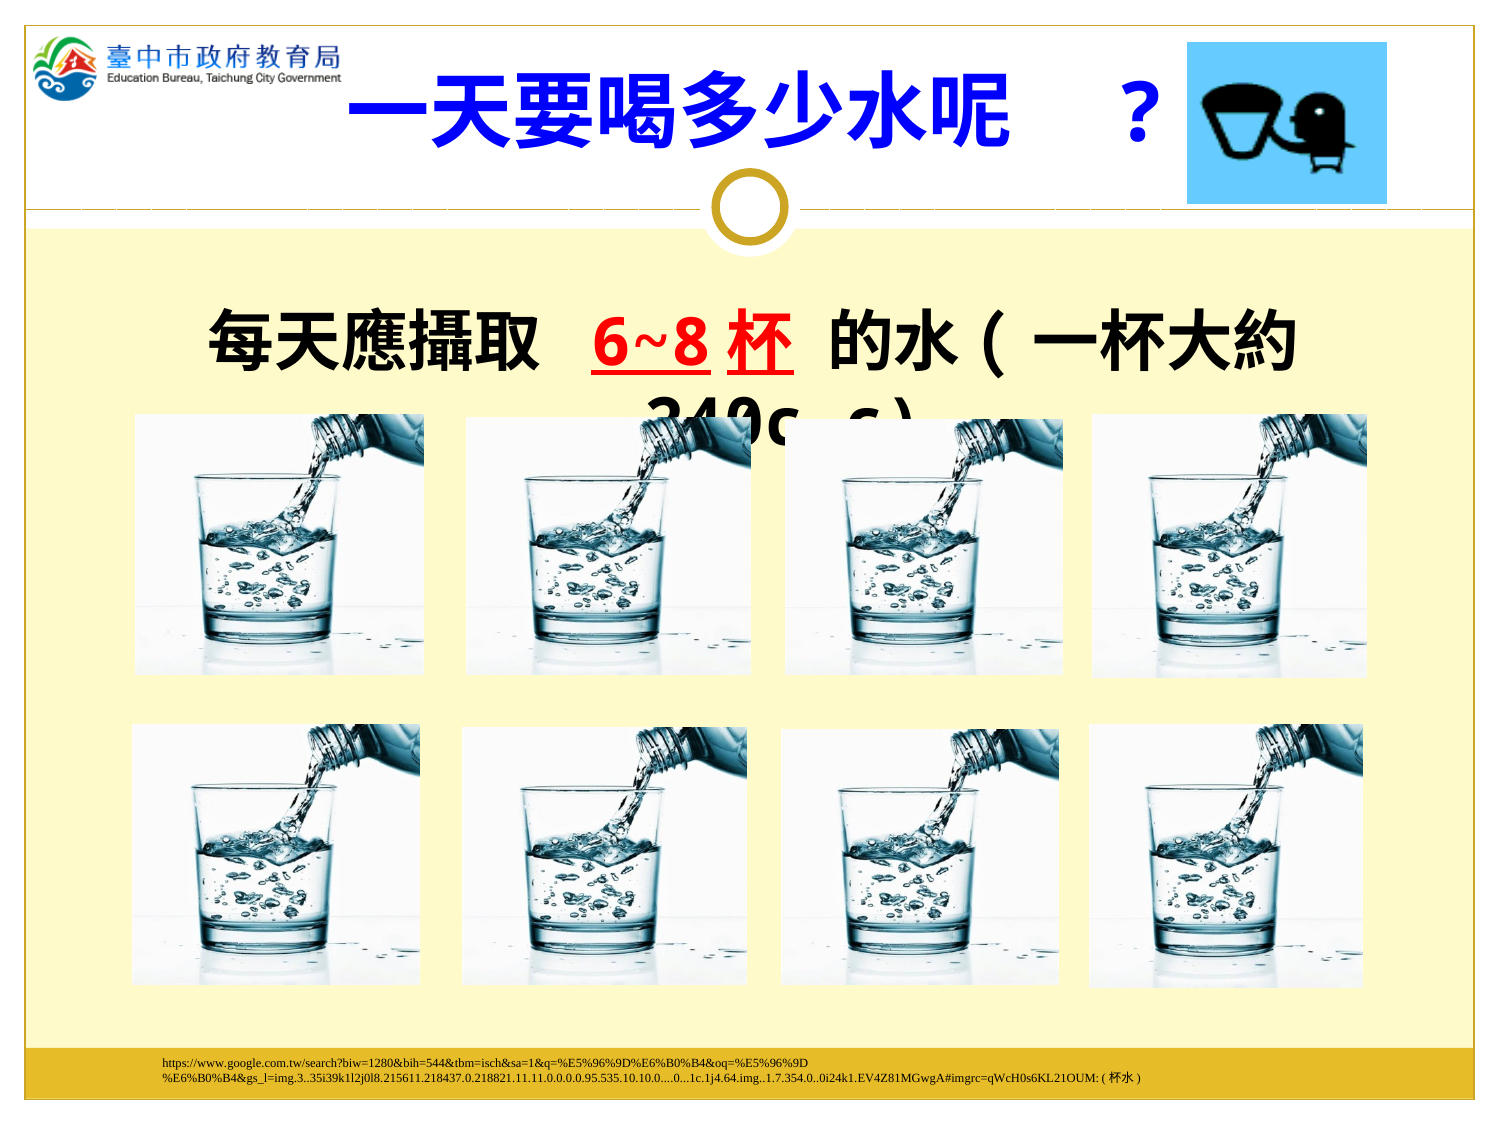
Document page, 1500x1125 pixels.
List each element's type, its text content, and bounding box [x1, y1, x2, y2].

picture [29, 30, 348, 103]
title 一天要喝多少水呢 ? [55, 40, 1456, 166]
picture [781, 729, 1059, 985]
picture [132, 724, 420, 985]
picture [1187, 42, 1387, 204]
text_box https://www.google.com.tw/search?biw=1280&bih=544&tbm=isch&sa=1&q=%E5%96%9D%E6%B0%B4&oq=%E5%96%9D%E6%B0%B4&gs_l=img.3..35i39k1l2j0l8.215611.218437.0.218821.11.11.0.0.0.0.95.535.10.10.0....0...1c.1j4.64.img..1.7.354.0..0i24k1.EV4Z81MGwgA#imgrc=qWcH0s6KL21OUM: (杯水) [147, 1046, 1226, 1093]
picture [462, 727, 747, 985]
list 每天應攝取 6~8杯 的水(一杯大約240c.c) [86, 290, 1437, 971]
picture [1092, 414, 1367, 678]
picture [785, 419, 1063, 675]
picture [1089, 724, 1363, 988]
picture [135, 414, 424, 675]
picture [466, 417, 751, 675]
